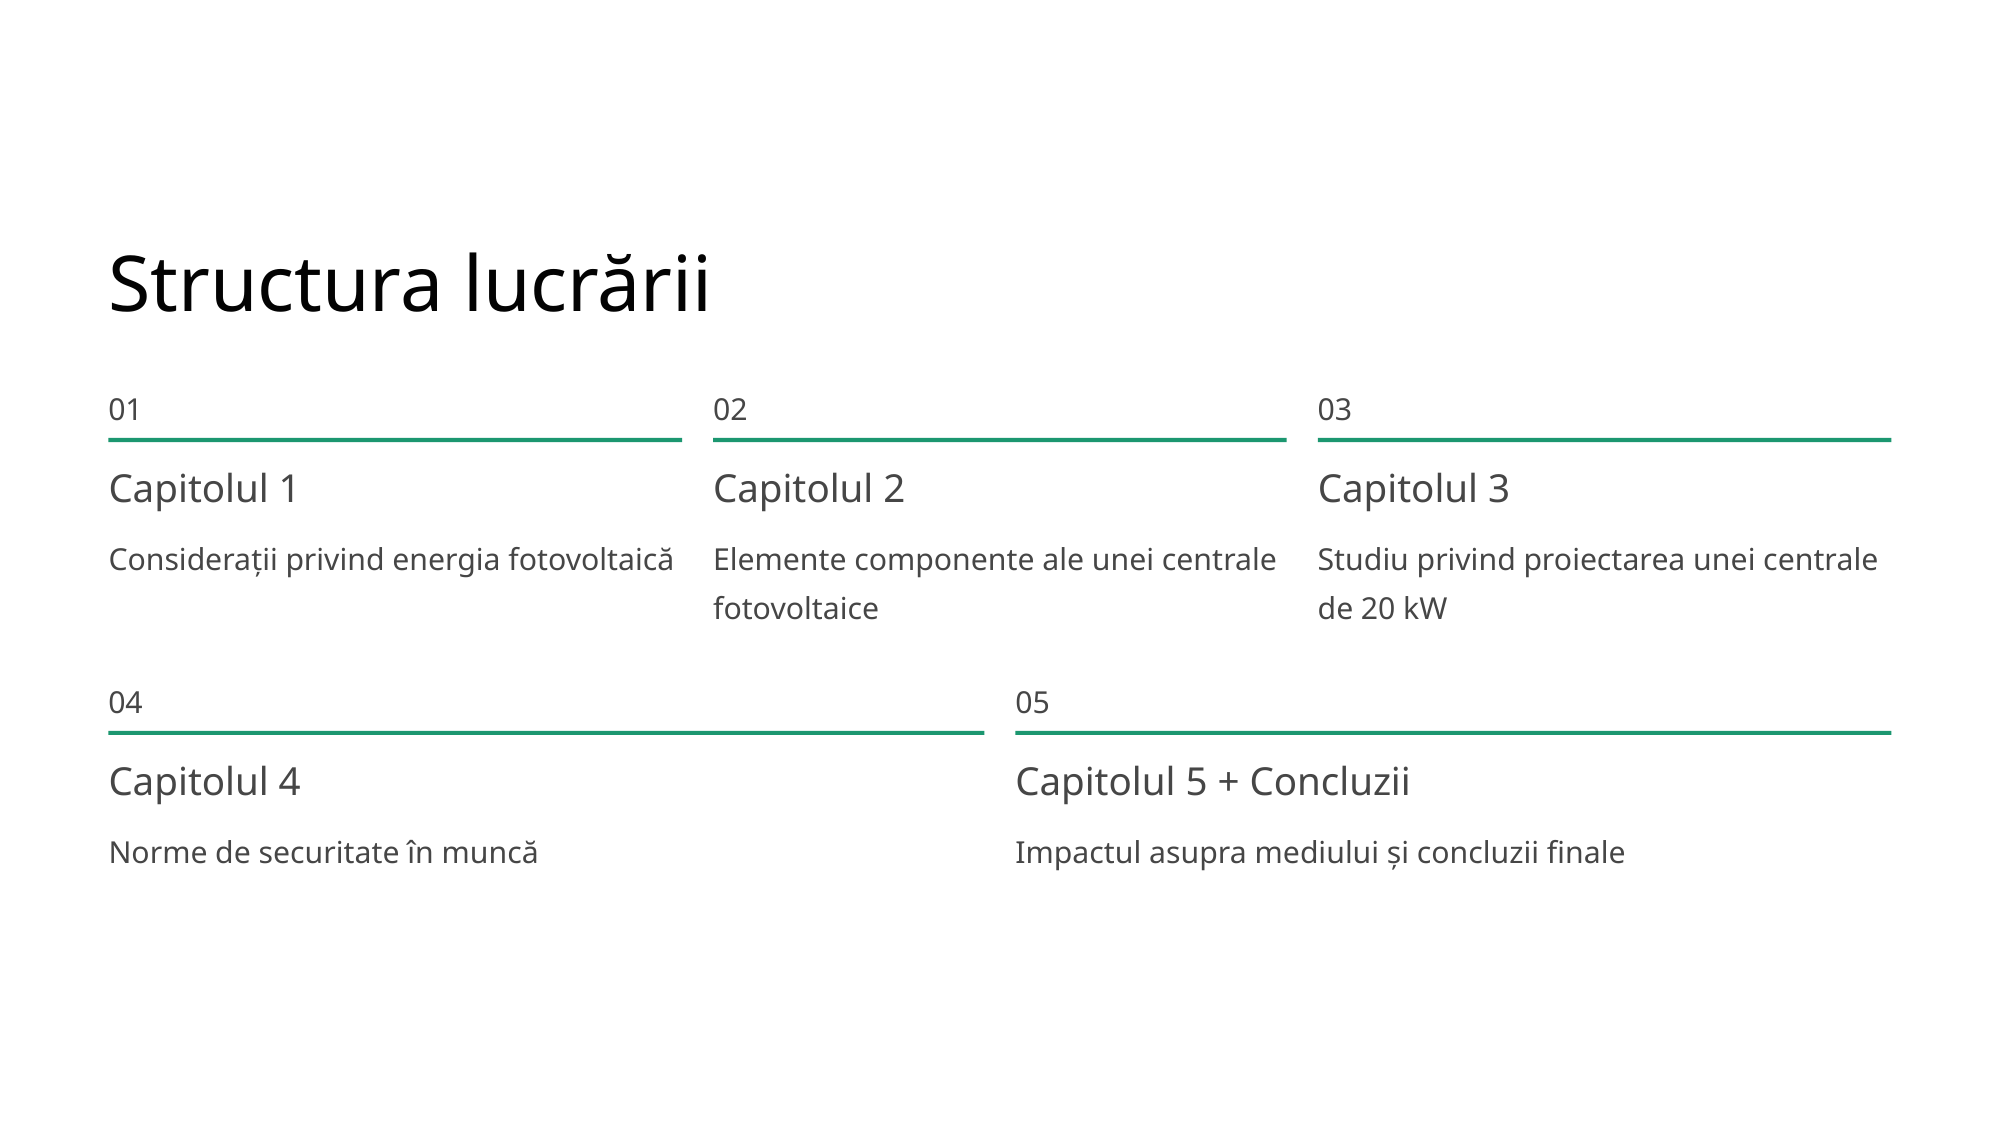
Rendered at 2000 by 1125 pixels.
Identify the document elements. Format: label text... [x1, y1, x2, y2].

text_box Norme de securitate în muncă [108, 821, 985, 872]
text_box Capitolul 4 [108, 754, 497, 803]
text_box [108, 437, 683, 443]
text_box 02 [713, 389, 776, 429]
text_box Impactul asupra mediului și concluzii finale [1015, 821, 1892, 872]
text_box [713, 437, 1287, 443]
text_box Capitolul 2 [713, 461, 1101, 511]
text_box 03 [1317, 389, 1380, 429]
text_box Capitolul 1 [108, 461, 497, 511]
text_box Considerații privind energia fotovoltaică [108, 528, 683, 628]
text_box Structura lucrării [108, 230, 984, 328]
text_box Studiu privind proiectarea unei centrale de 20 kW [1317, 528, 1892, 628]
text_box [108, 730, 985, 735]
text_box Elemente componente ale unei centrale fotovoltaice [713, 528, 1287, 628]
text_box 01 [108, 389, 171, 429]
text_box Capitolul 3 [1317, 461, 1706, 511]
text_box [1015, 730, 1892, 735]
text_box [1317, 437, 1892, 443]
text_box 04 [108, 682, 171, 721]
text_box Capitolul 5 + Concluzii [1015, 754, 1429, 803]
text_box 05 [1015, 682, 1078, 721]
